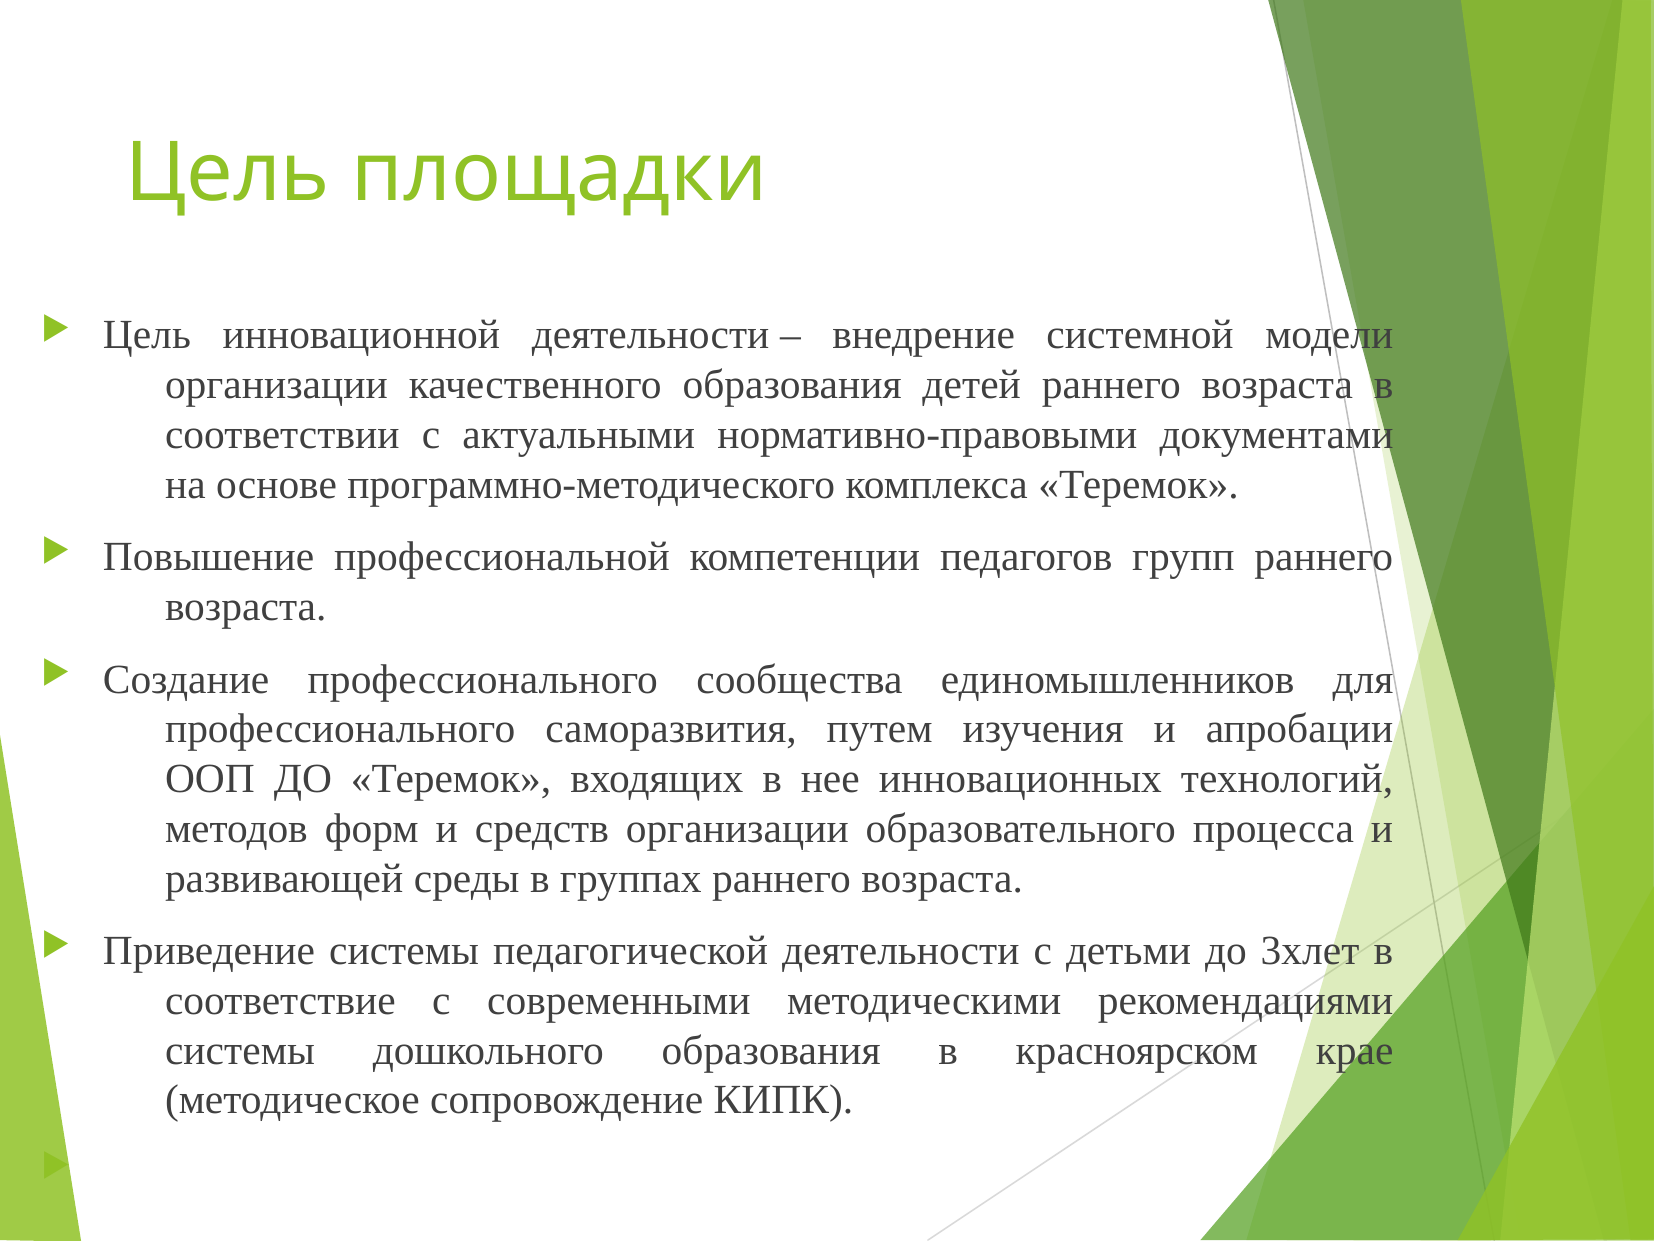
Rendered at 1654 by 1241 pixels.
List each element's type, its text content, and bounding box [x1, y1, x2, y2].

title Цель площадки [110, 110, 1259, 275]
list Цель инновационной деятельности – внедрение системной модели организации качественного образования детей раннего возраста в соответствии с актуальными нормативно-правовыми документами на основе программно-методического комплекса «Теремок». Повышение профессиональной компетенции педагогов групп раннего возраста. Создание профессионального сообщества единомышленников для профессионального саморазвития, путем изучения и апробации ООП ДО «Теремок», входящих в нее инновационных технологий, методов форм и средств организации образовательного процесса и развивающей среды в группах раннего возраста. Приведение системы педагогической деятельности с детьми до 3хлет в соответствие с современными методическими рекомендациями системы дошкольного образования в красноярском крае (методическое сопровождение КИПК). [25, 300, 1411, 1217]
